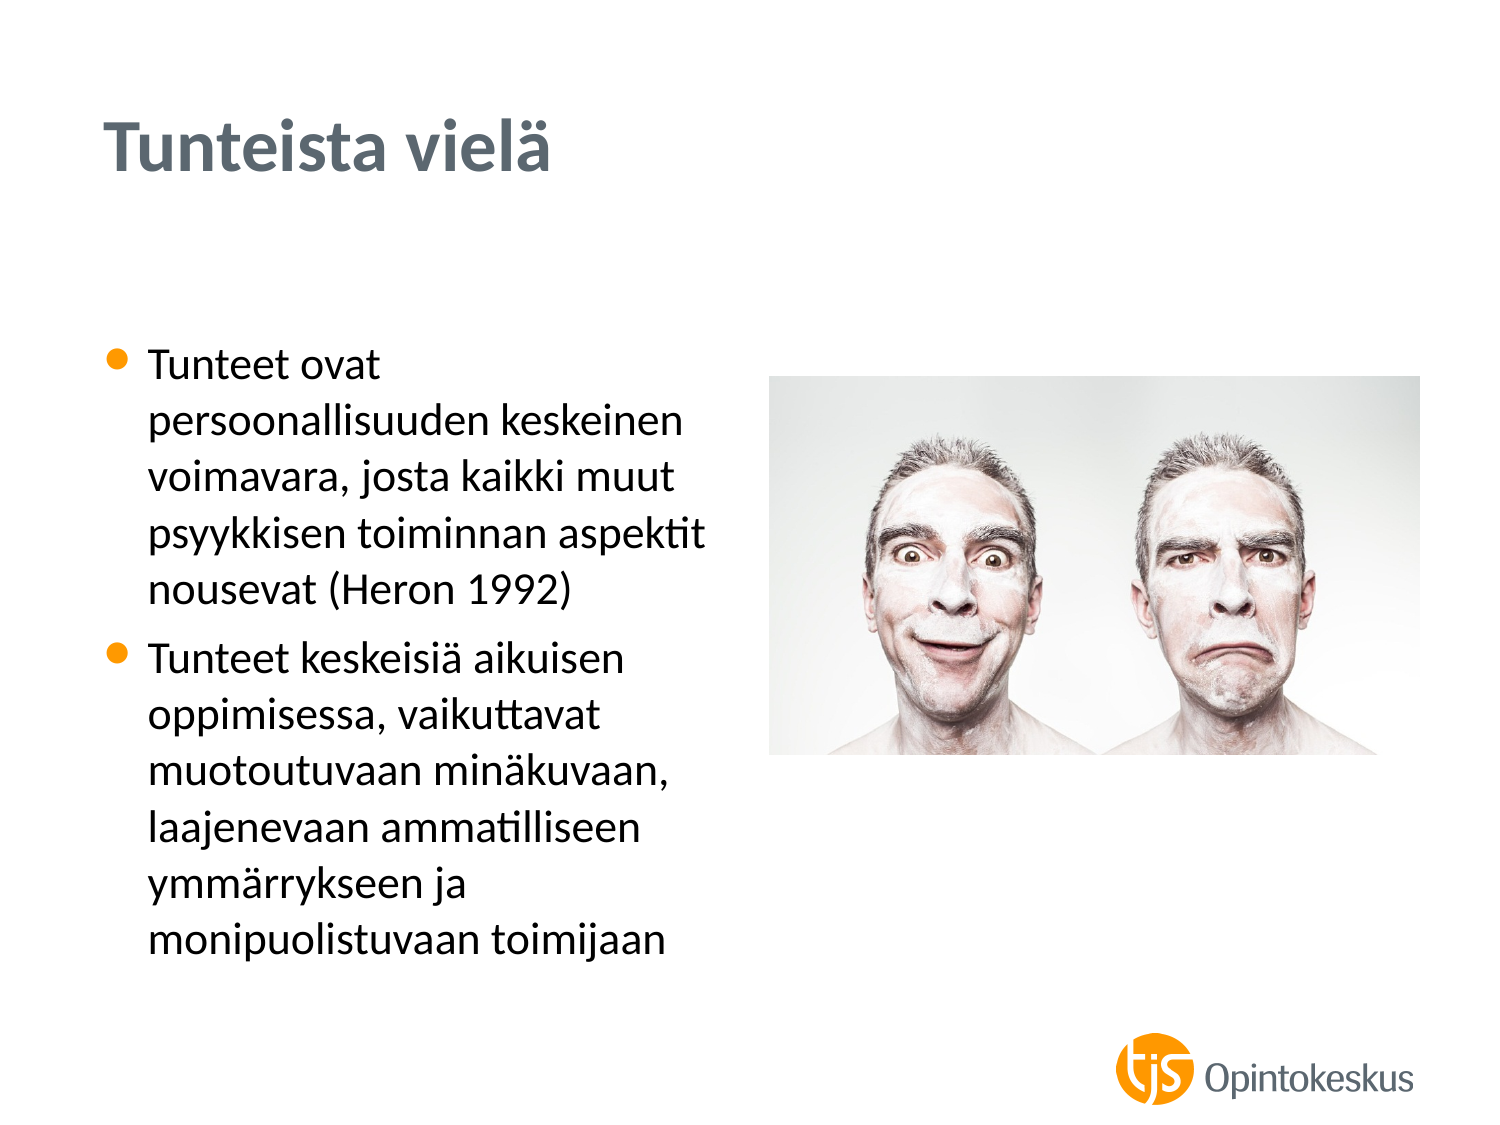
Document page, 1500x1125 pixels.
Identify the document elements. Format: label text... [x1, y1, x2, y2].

picture [769, 376, 1420, 755]
list Tunteet ovat persoonallisuuden keskeinen voimavara, josta kaikki muut psyykkisen toiminnan aspektit nousevat (Heron 1992) Tunteet keskeisiä aikuisen oppimisessa, vaikuttavat muotoutuvaan minäkuvaan, laajenevaan ammatilliseen ymmärrykseen ja monipuolistuvaan toimijaan [88, 324, 739, 1004]
picture [1116, 1033, 1413, 1105]
title Tunteista vielä [88, 88, 1412, 266]
